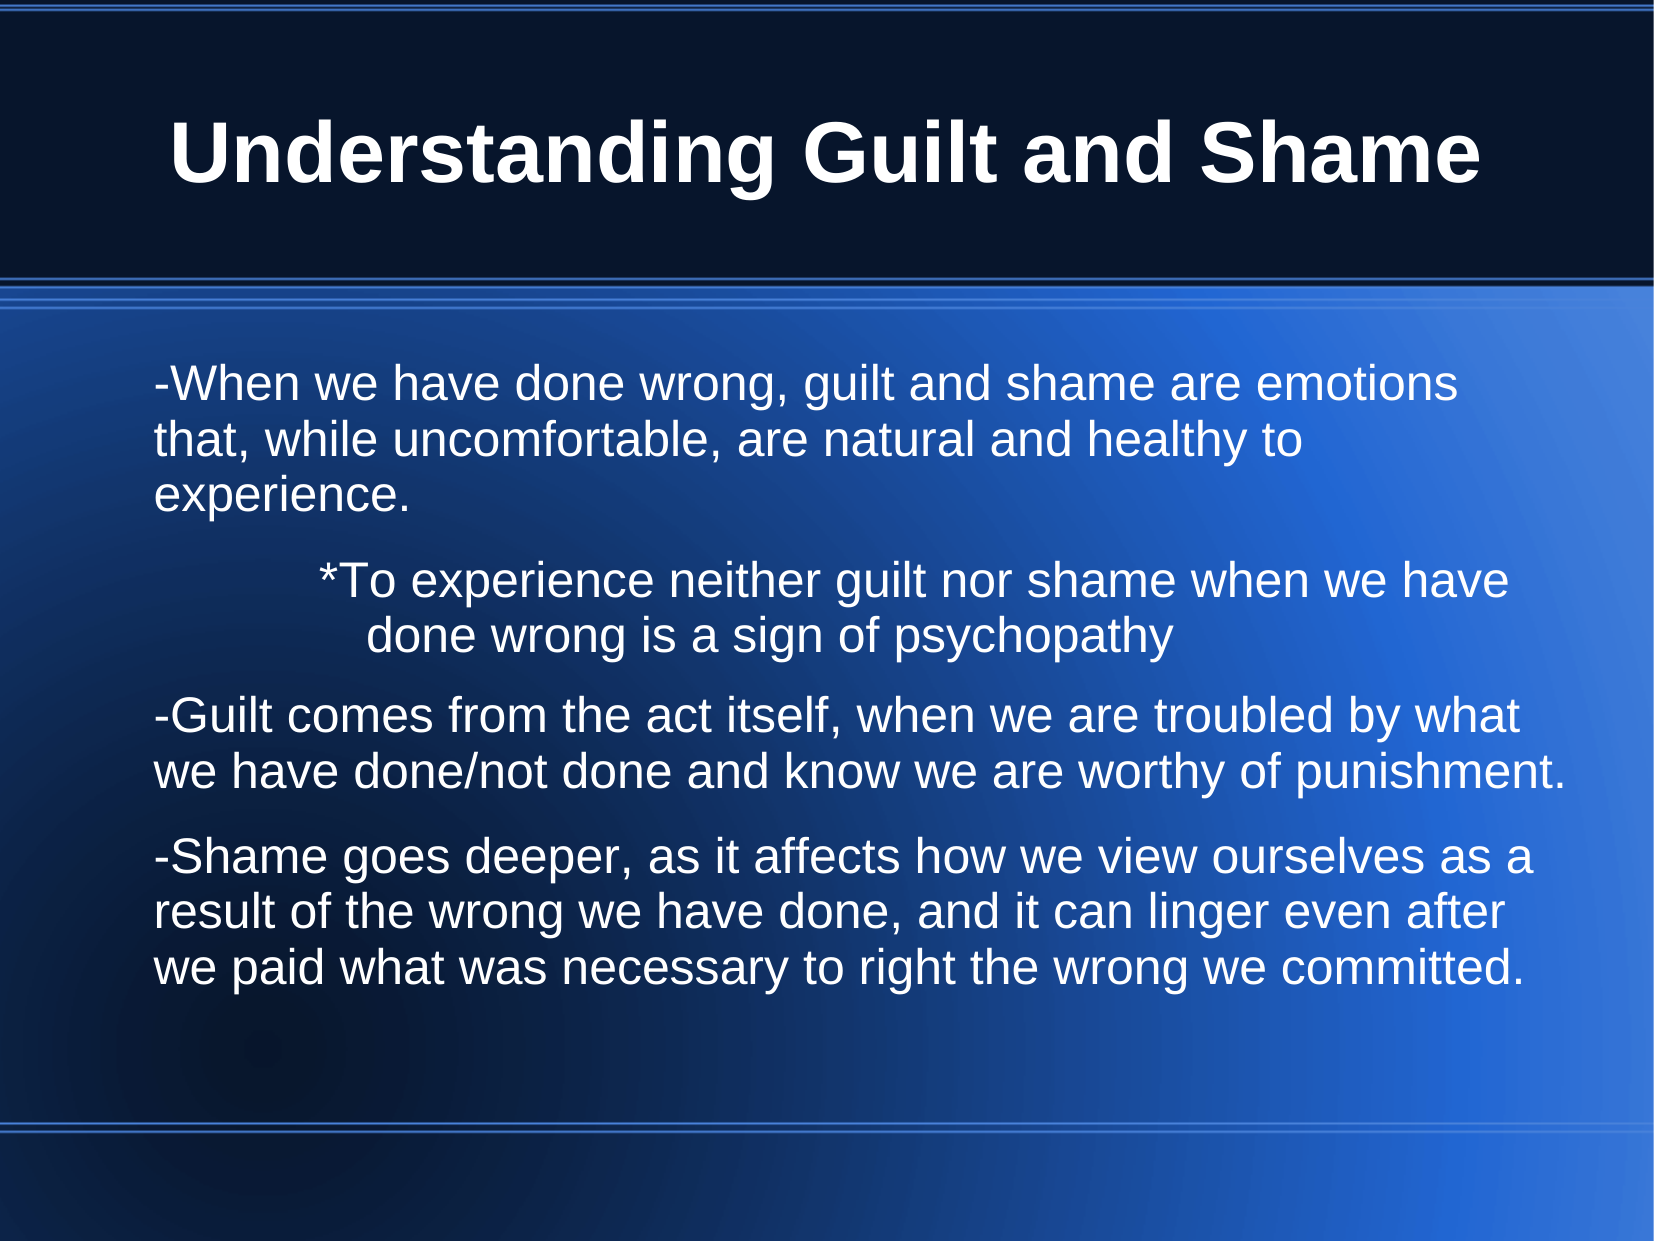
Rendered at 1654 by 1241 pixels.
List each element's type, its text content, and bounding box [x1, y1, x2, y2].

picture [0, 0, 1654, 1241]
title Understanding Guilt and Shame [82, 49, 1571, 257]
list -When we have done wrong, guilt and shame are emotions that, while uncomfortable, are natural and healthy to experience. *To experience neither guilt nor shame when we have done wrong is a sign of psychopathy -Guilt comes from the act itself, when we are troubled by what we have done/not done and know we are worthy of punishment. -Shame goes deeper, as it affects how we view ourselves as a result of the wrong we have done, and it can linger even after we paid what was necessary to right the wrong we committed. [82, 355, 1571, 1086]
